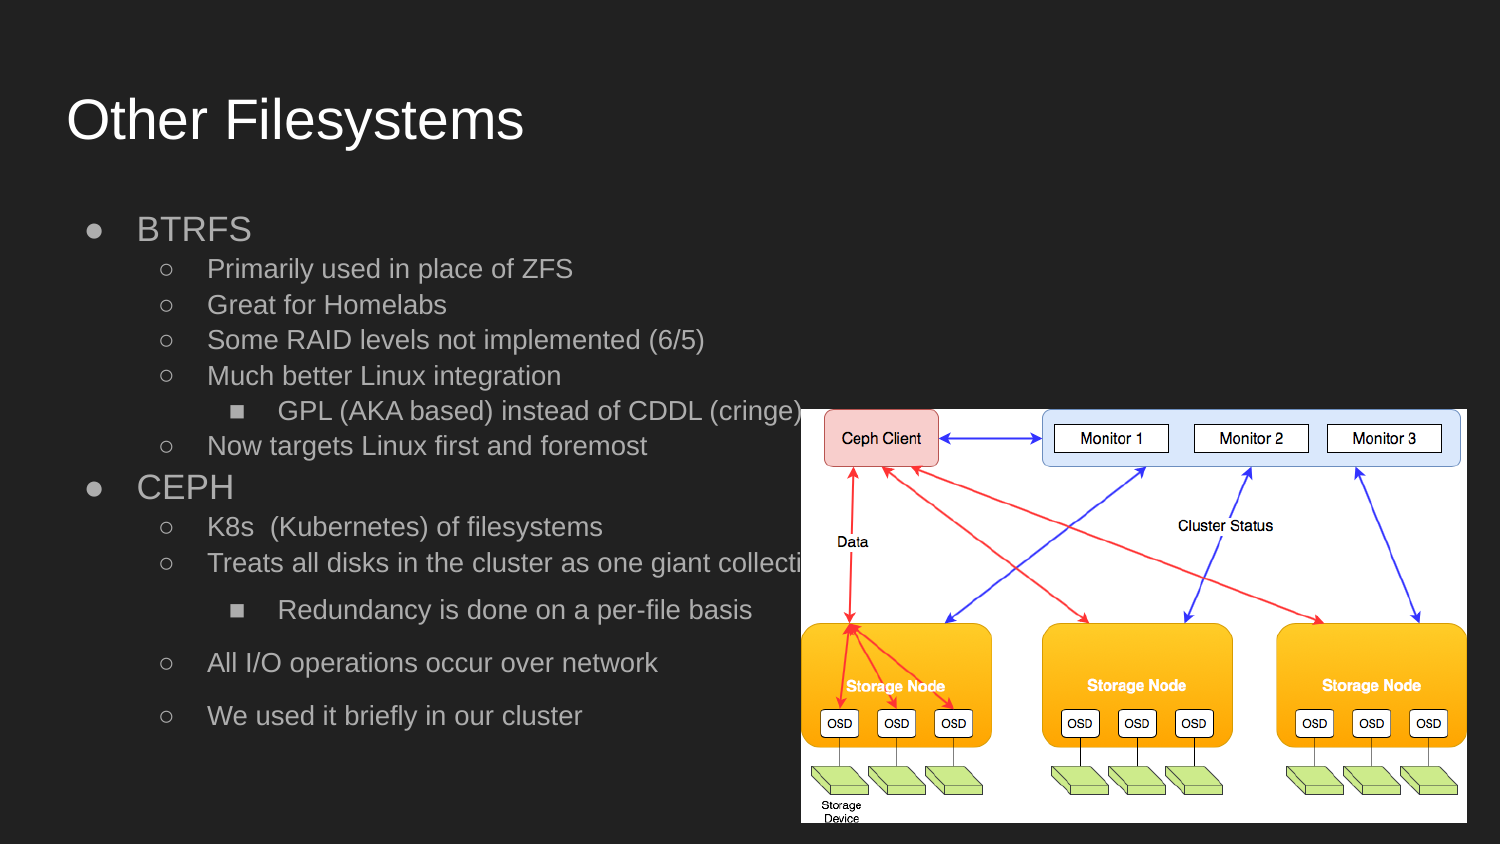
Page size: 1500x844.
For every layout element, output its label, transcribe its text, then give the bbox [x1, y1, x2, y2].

list BTRFS Primarily used in place of ZFS Great for Homelabs Some RAID levels not implemented (6/5) Much better Linux integration GPL (AKA based) instead of CDDL (cringe) Now targets Linux first and foremost CEPH K8s (Kubernetes) of filesystems Treats all disks in the cluster as one giant collective Redundancy is done on a per-file basis All I/O operations occur over network We used it briefly in our cluster [51, 189, 1449, 750]
picture [801, 409, 1467, 823]
title Other Filesystems [51, 72, 1449, 167]
